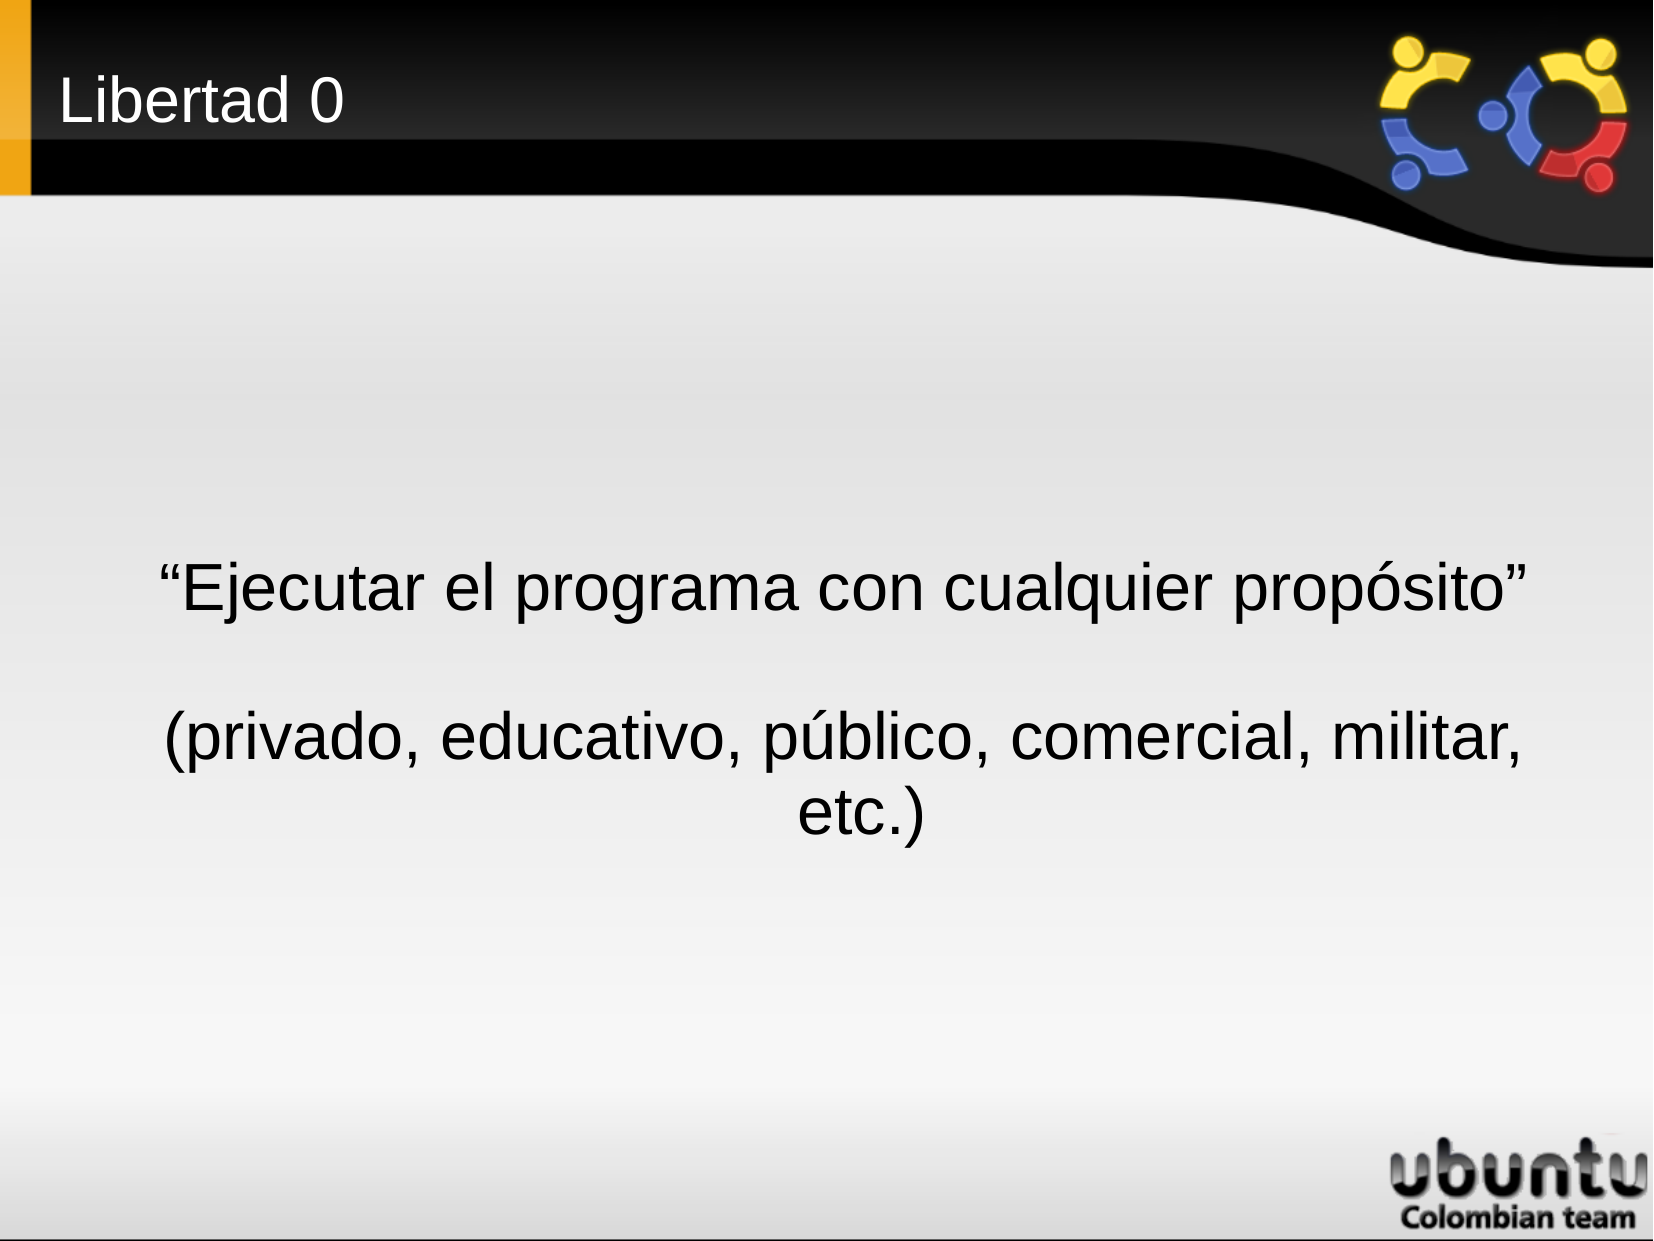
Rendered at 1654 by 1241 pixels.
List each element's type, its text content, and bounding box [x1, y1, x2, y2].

subtitle “Ejecutar el programa con cualquier propósito” (privado, educativo, público, comercial, militar, etc.) [82, 297, 1571, 1102]
title Libertad 0 [59, 48, 1376, 153]
picture [0, 0, 1653, 1241]
